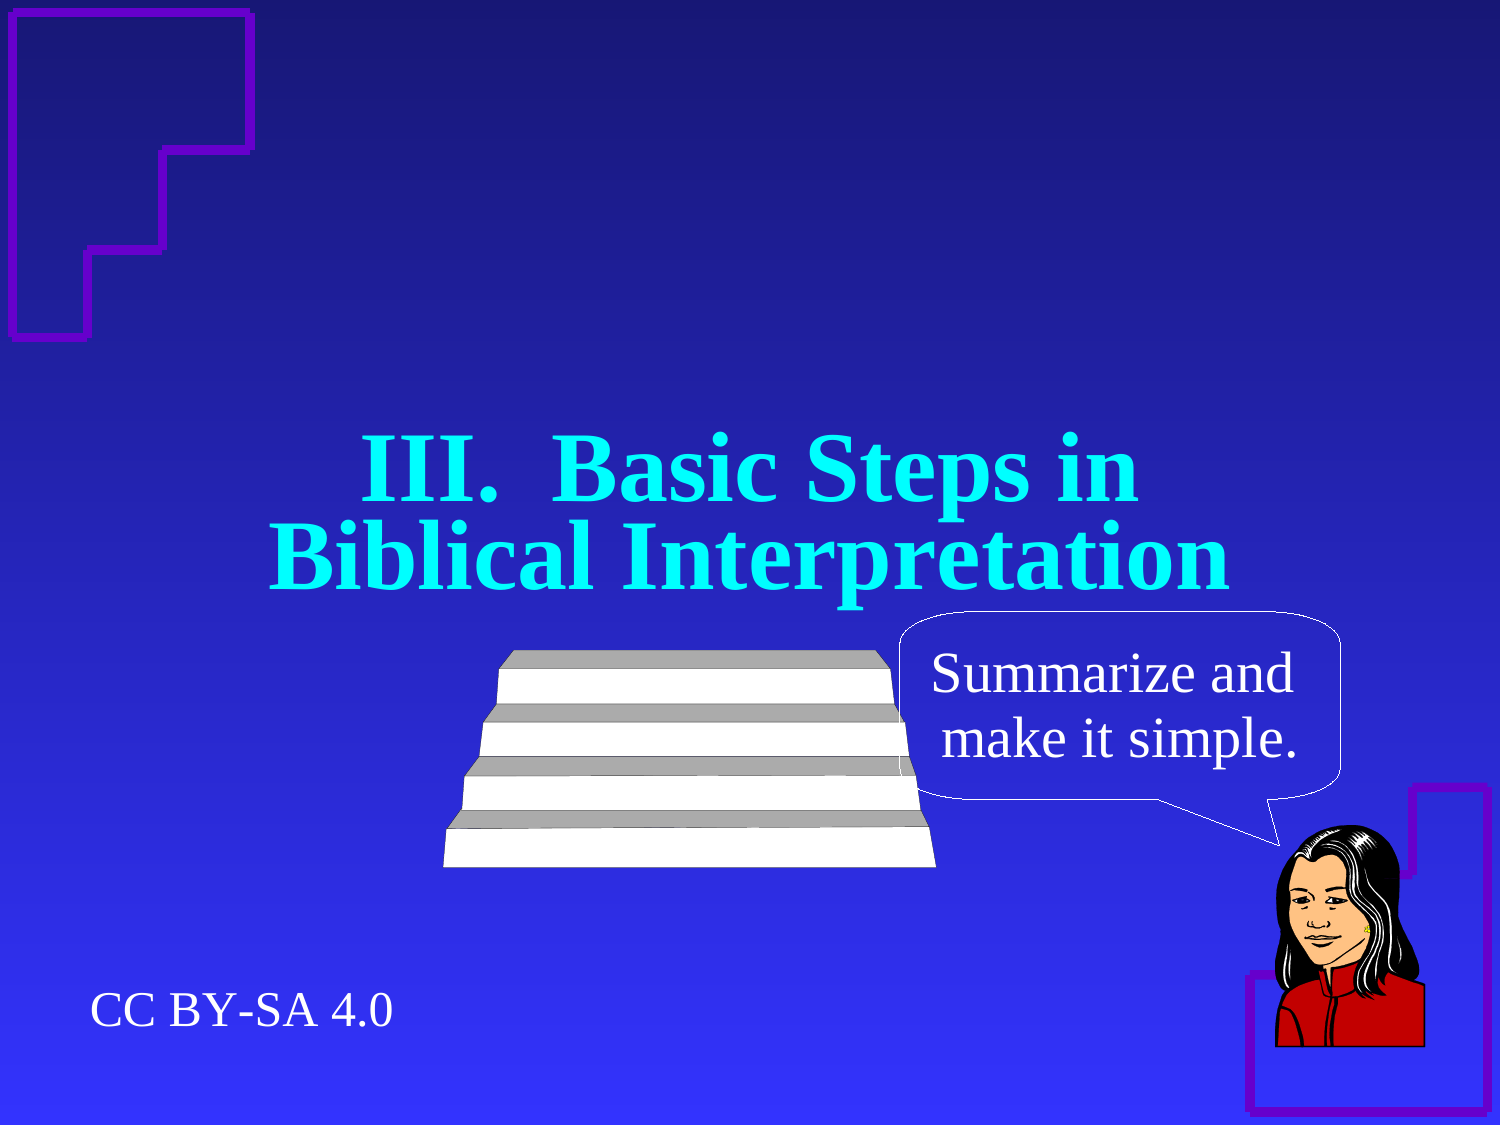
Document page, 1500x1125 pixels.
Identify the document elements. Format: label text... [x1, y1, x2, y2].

text_box Summarize and make it simple. [899, 611, 1341, 845]
picture [442, 650, 937, 868]
title III. Basic Steps in Biblical Interpretation [112, 411, 1388, 626]
text_box CC BY-SA 4.0 [75, 975, 526, 1046]
picture [1275, 825, 1426, 1048]
